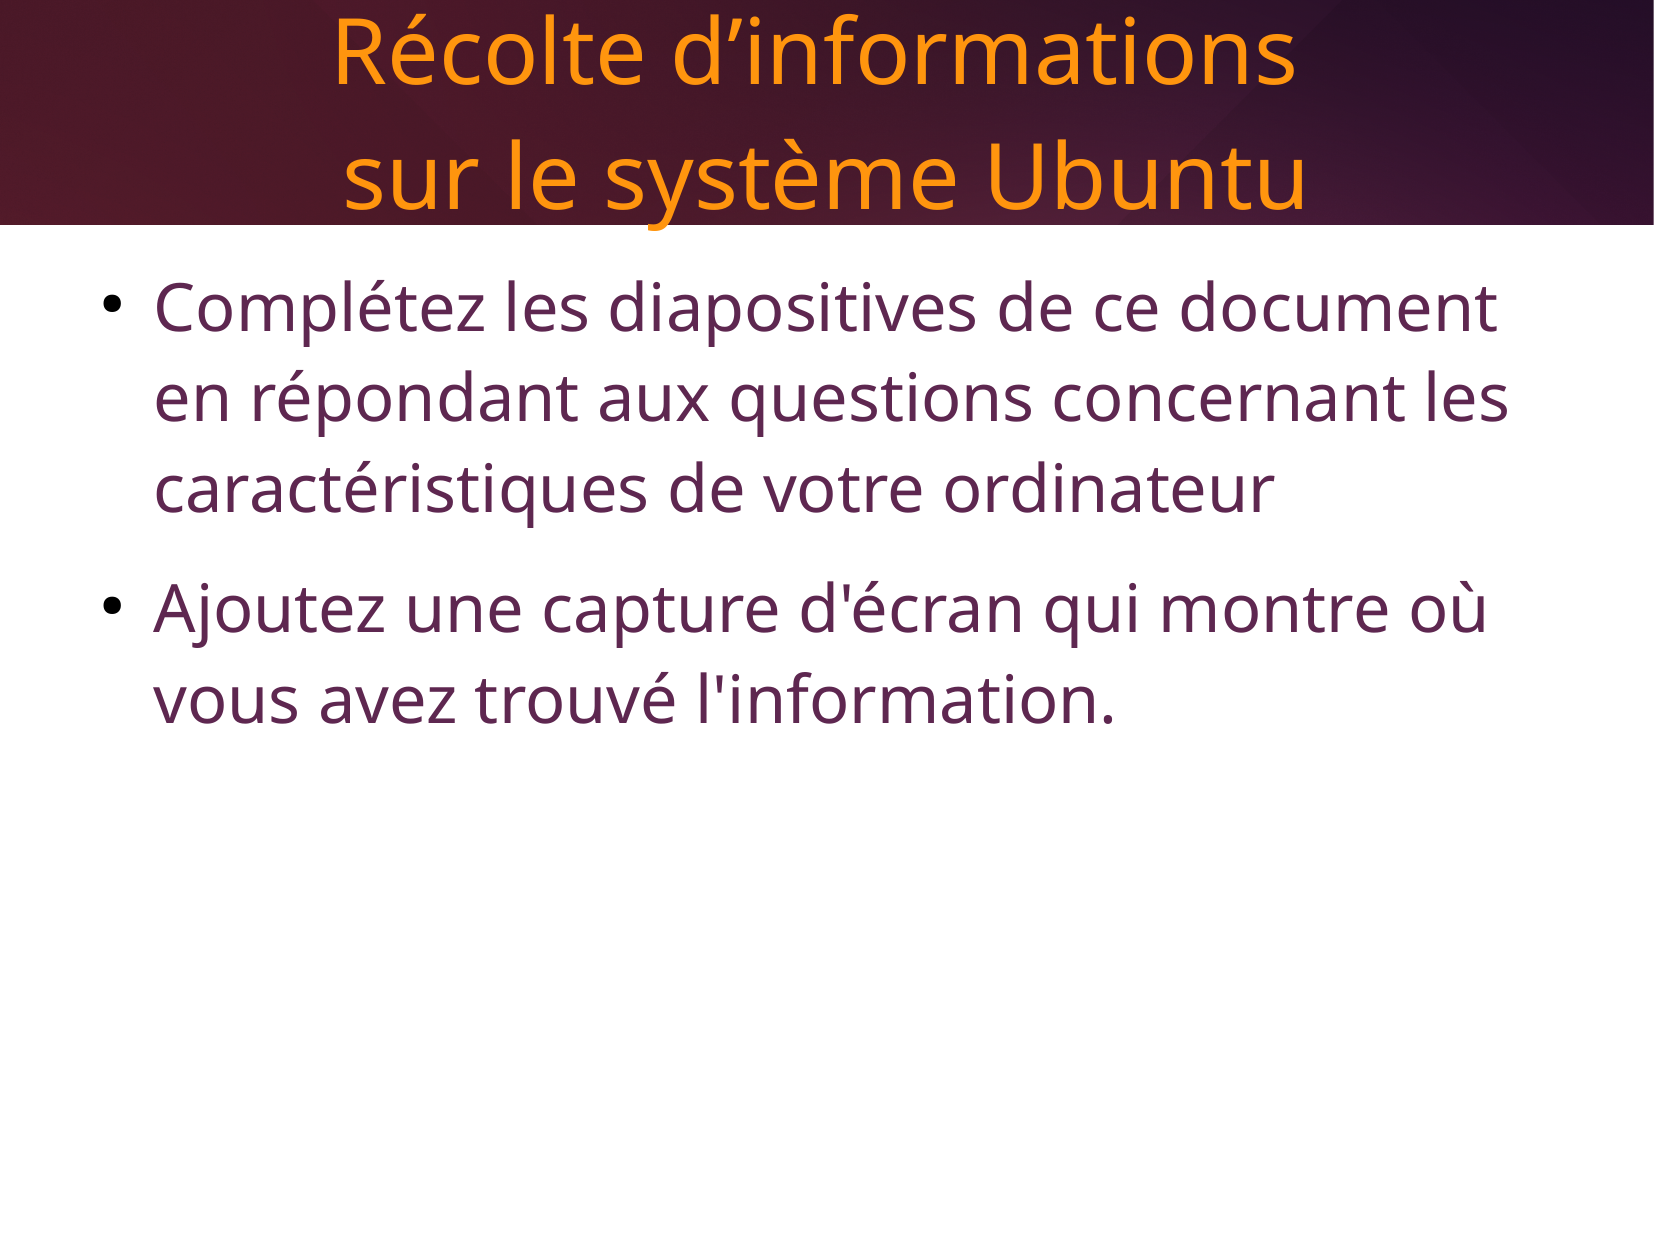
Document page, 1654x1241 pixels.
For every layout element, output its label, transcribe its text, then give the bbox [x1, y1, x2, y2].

list Complétez les diapositives de ce document en répondant aux questions concernant les caractéristiques de votre ordinateur Ajoutez une capture d'écran qui montre où vous avez trouvé l'information. [82, 259, 1571, 1111]
picture [0, 0, 1654, 1241]
title Récolte d’informations sur le système Ubuntu [82, 4, 1571, 219]
